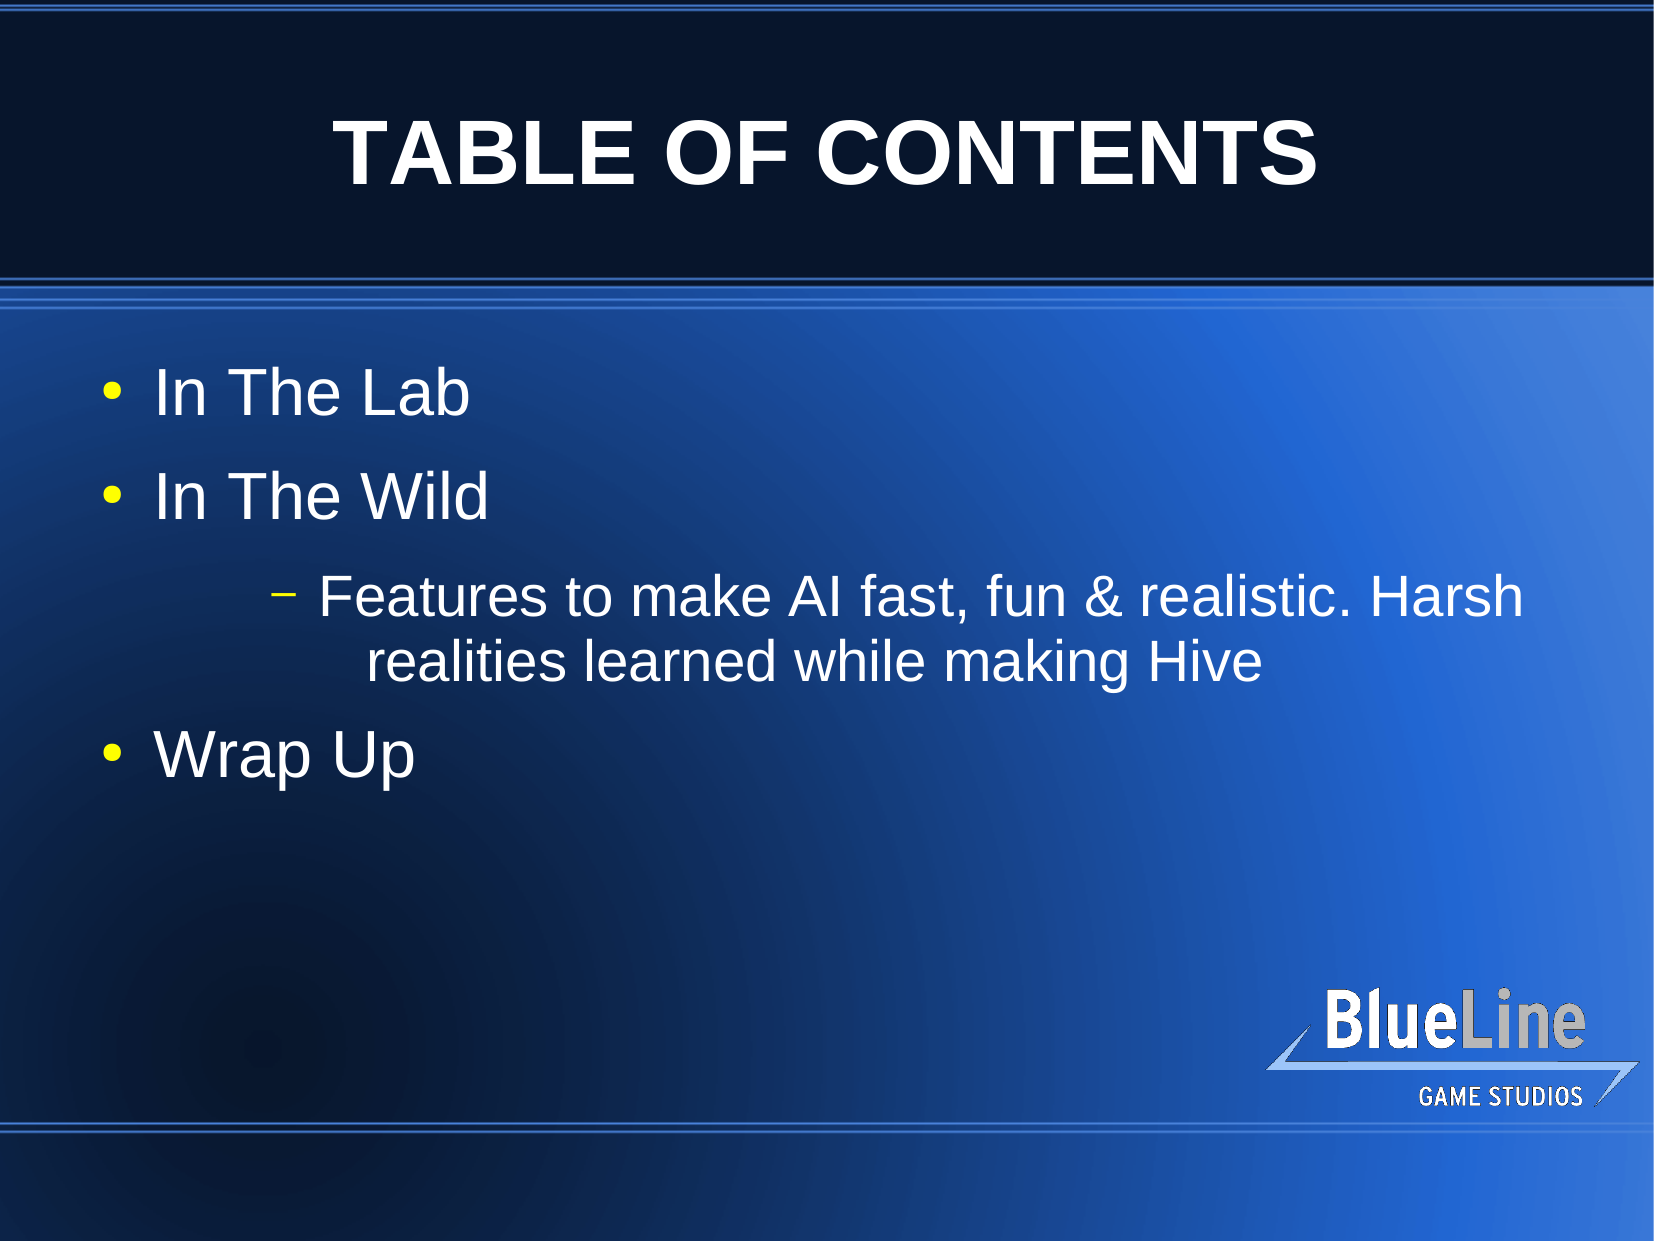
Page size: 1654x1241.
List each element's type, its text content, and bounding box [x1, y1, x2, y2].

title TABLE OF CONTENTS [82, 49, 1571, 257]
picture [0, 0, 1654, 1241]
list In The Lab In The Wild Features to make AI fast, fun & realistic. Harsh realities learned while making Hive Wrap Up [82, 355, 1571, 1043]
